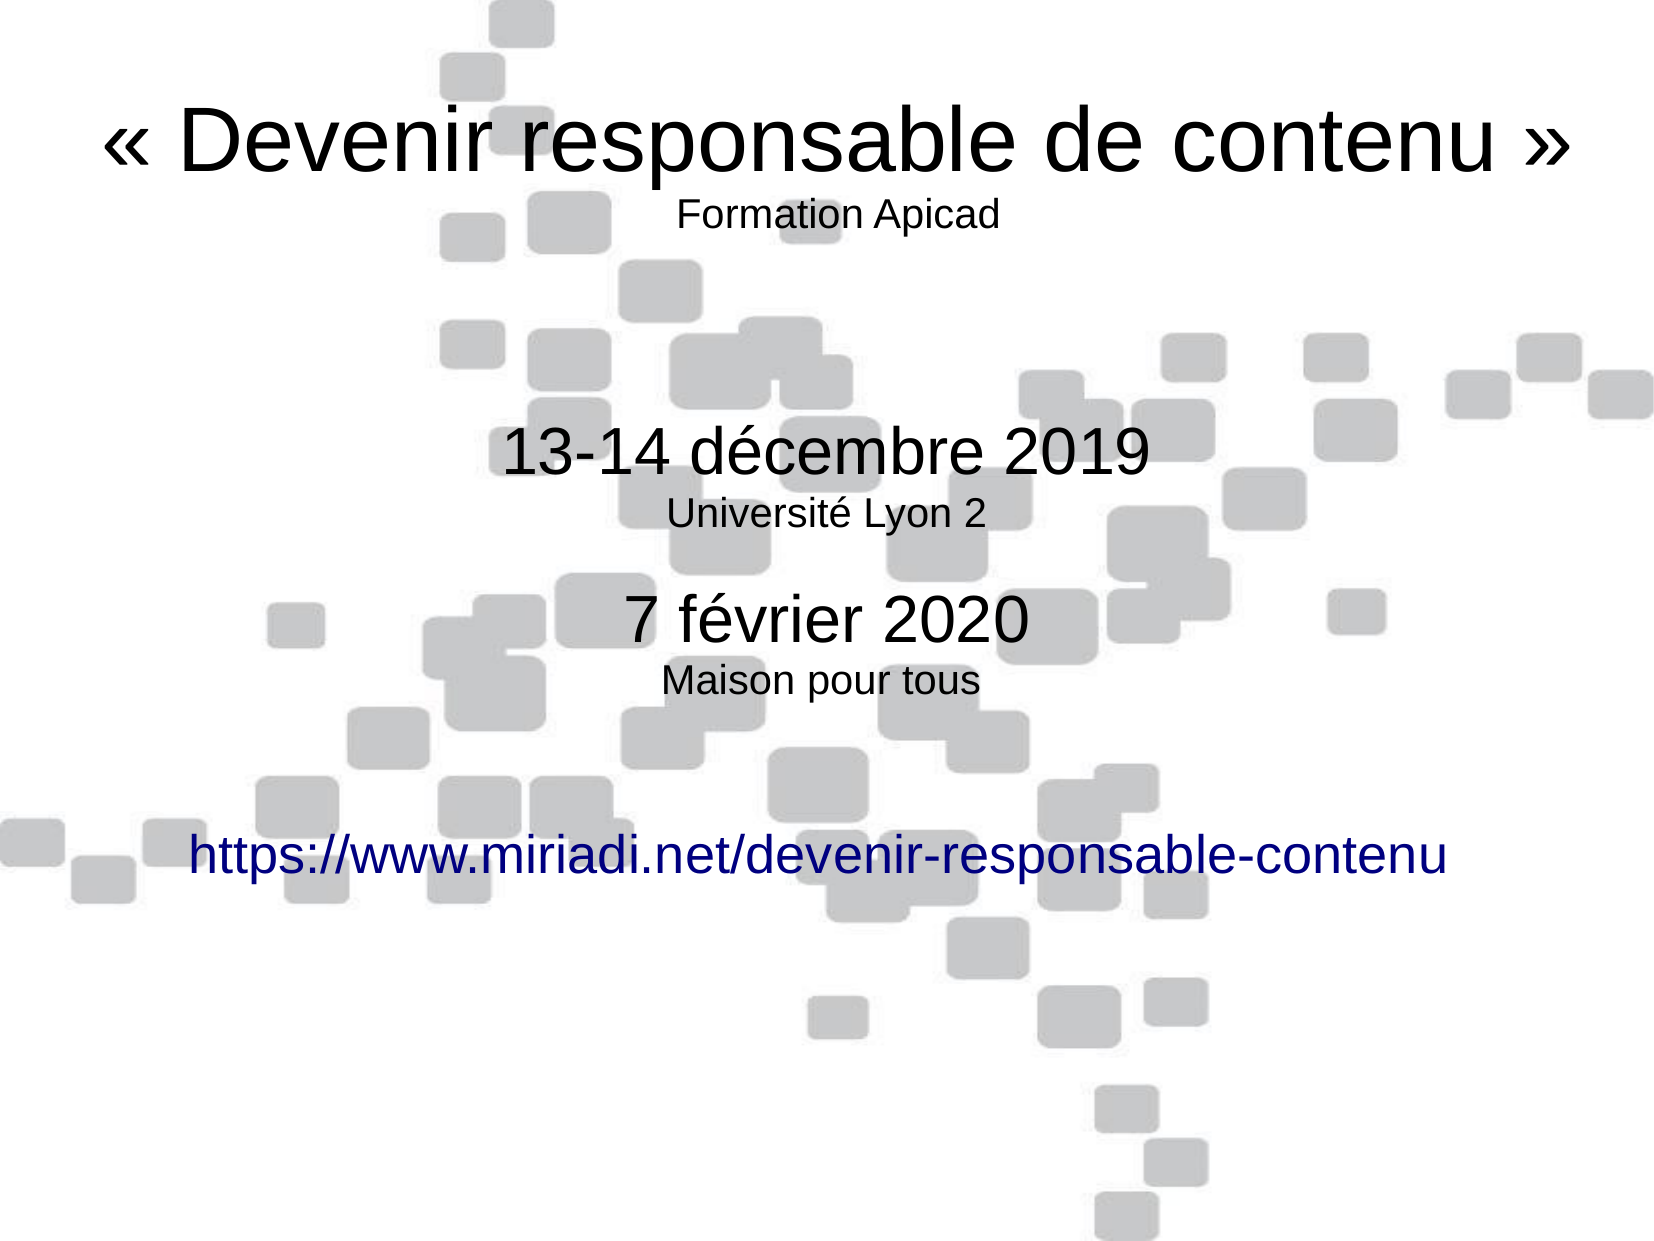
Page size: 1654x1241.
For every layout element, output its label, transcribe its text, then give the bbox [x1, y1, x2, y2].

picture [0, 0, 1654, 1241]
title « Devenir responsable de contenu » Formation Apicad [94, 59, 1583, 267]
subtitle 13-14 décembre 2019 Université Lyon 2 7 février 2020 Maison pour tous https://www.miriadi.net/devenir-responsable-contenu [82, 290, 1571, 1010]
